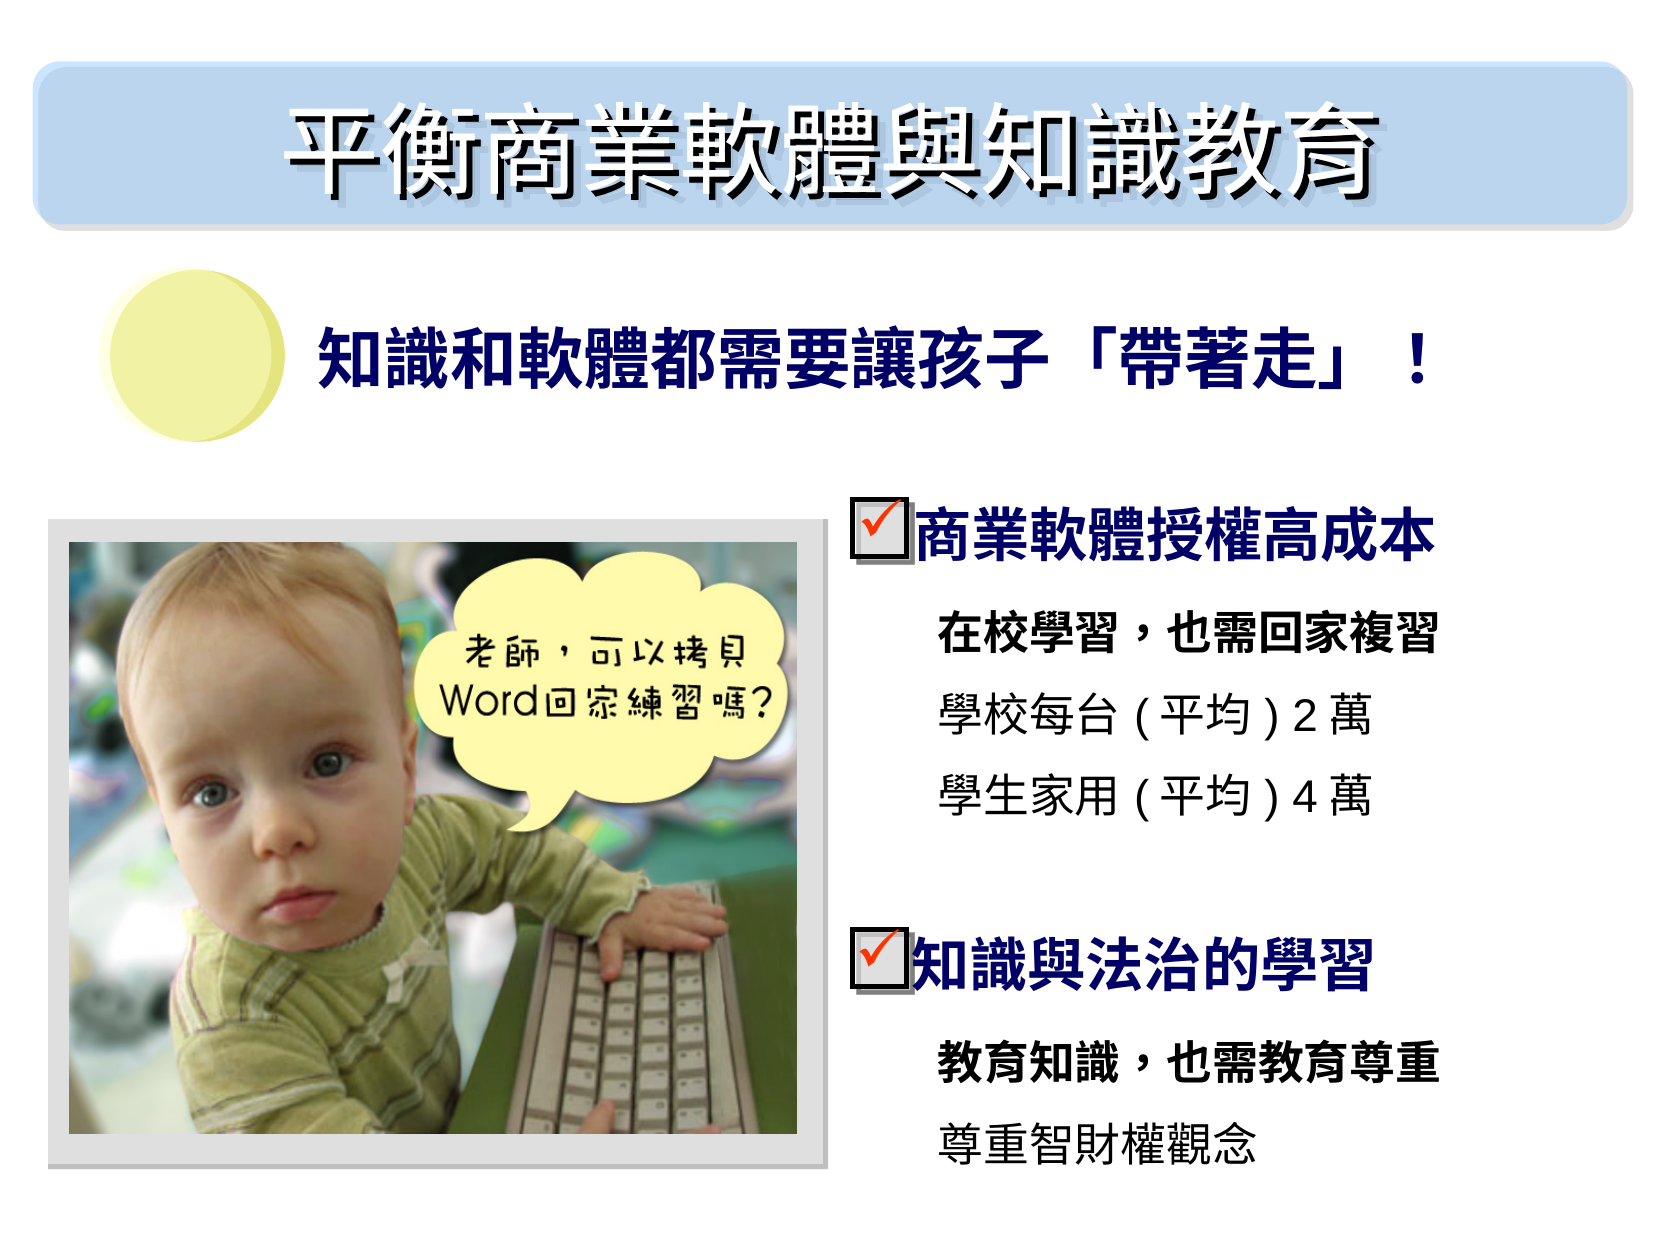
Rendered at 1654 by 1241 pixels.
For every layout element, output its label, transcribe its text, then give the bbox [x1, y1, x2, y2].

text_box 平衡商業軟體與知識教育 [32, 61, 1628, 225]
text_box 商業軟體授權高成本 [842, 484, 1625, 581]
text_box 知識和軟體都需要讓孩子「帶著走」！ [302, 298, 1565, 411]
picture [69, 542, 797, 1134]
text_box 知識與法治的學習 [840, 915, 1559, 1011]
text_box 在校學習，也需回家複習 學校每台(平均) 2萬 學生家用(平均) 4萬 [923, 599, 1503, 832]
text_box 教育知識，也需教育尊重 尊重智財權觀念 [923, 1029, 1503, 1180]
text_box [98, 267, 285, 442]
text_box [42, 513, 823, 1164]
